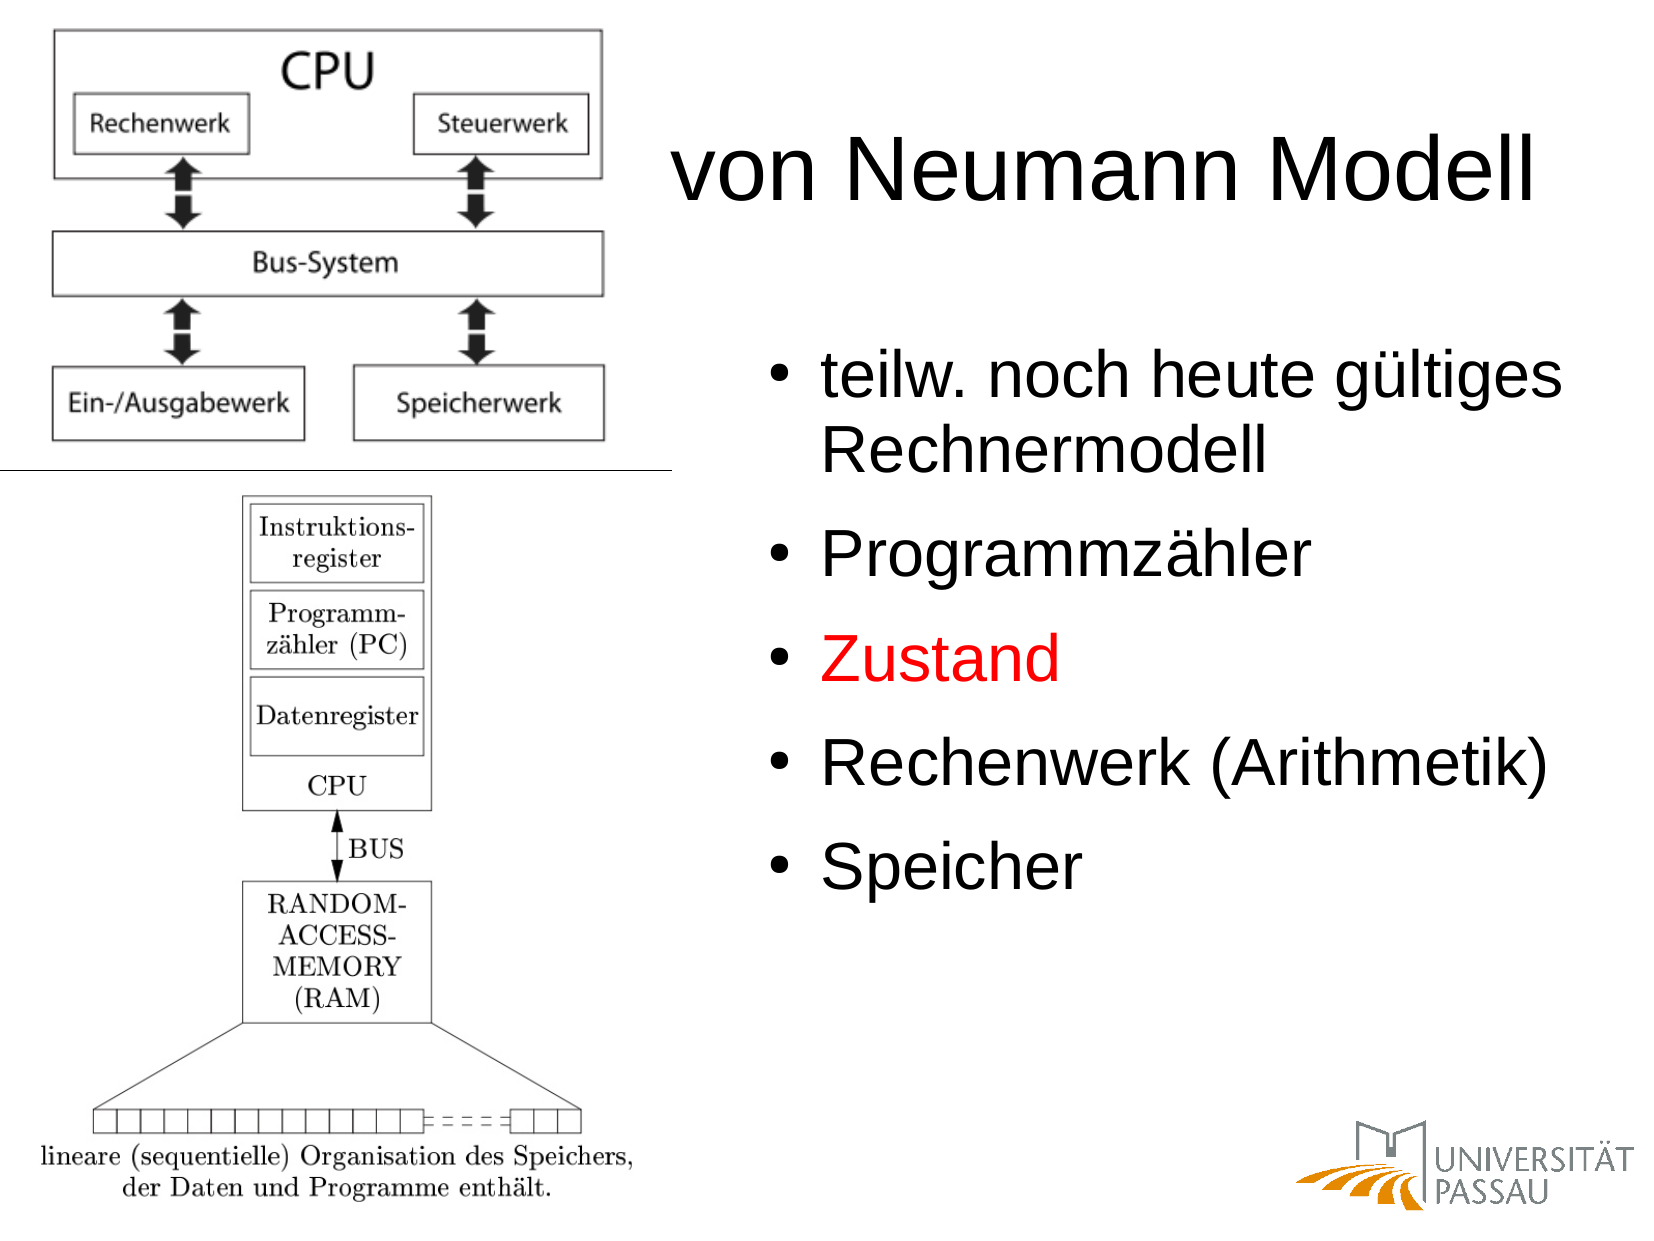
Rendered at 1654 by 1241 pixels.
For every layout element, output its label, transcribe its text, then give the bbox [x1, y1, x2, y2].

title von Neumann Modell [637, 37, 1571, 301]
list teilw. noch heute gültiges Rechnermodell Programmzähler Zustand Rechenwerk (Arithmetik) Speicher [750, 337, 1572, 1157]
picture [42, 15, 612, 451]
picture [1295, 1120, 1634, 1211]
picture [37, 487, 638, 1207]
